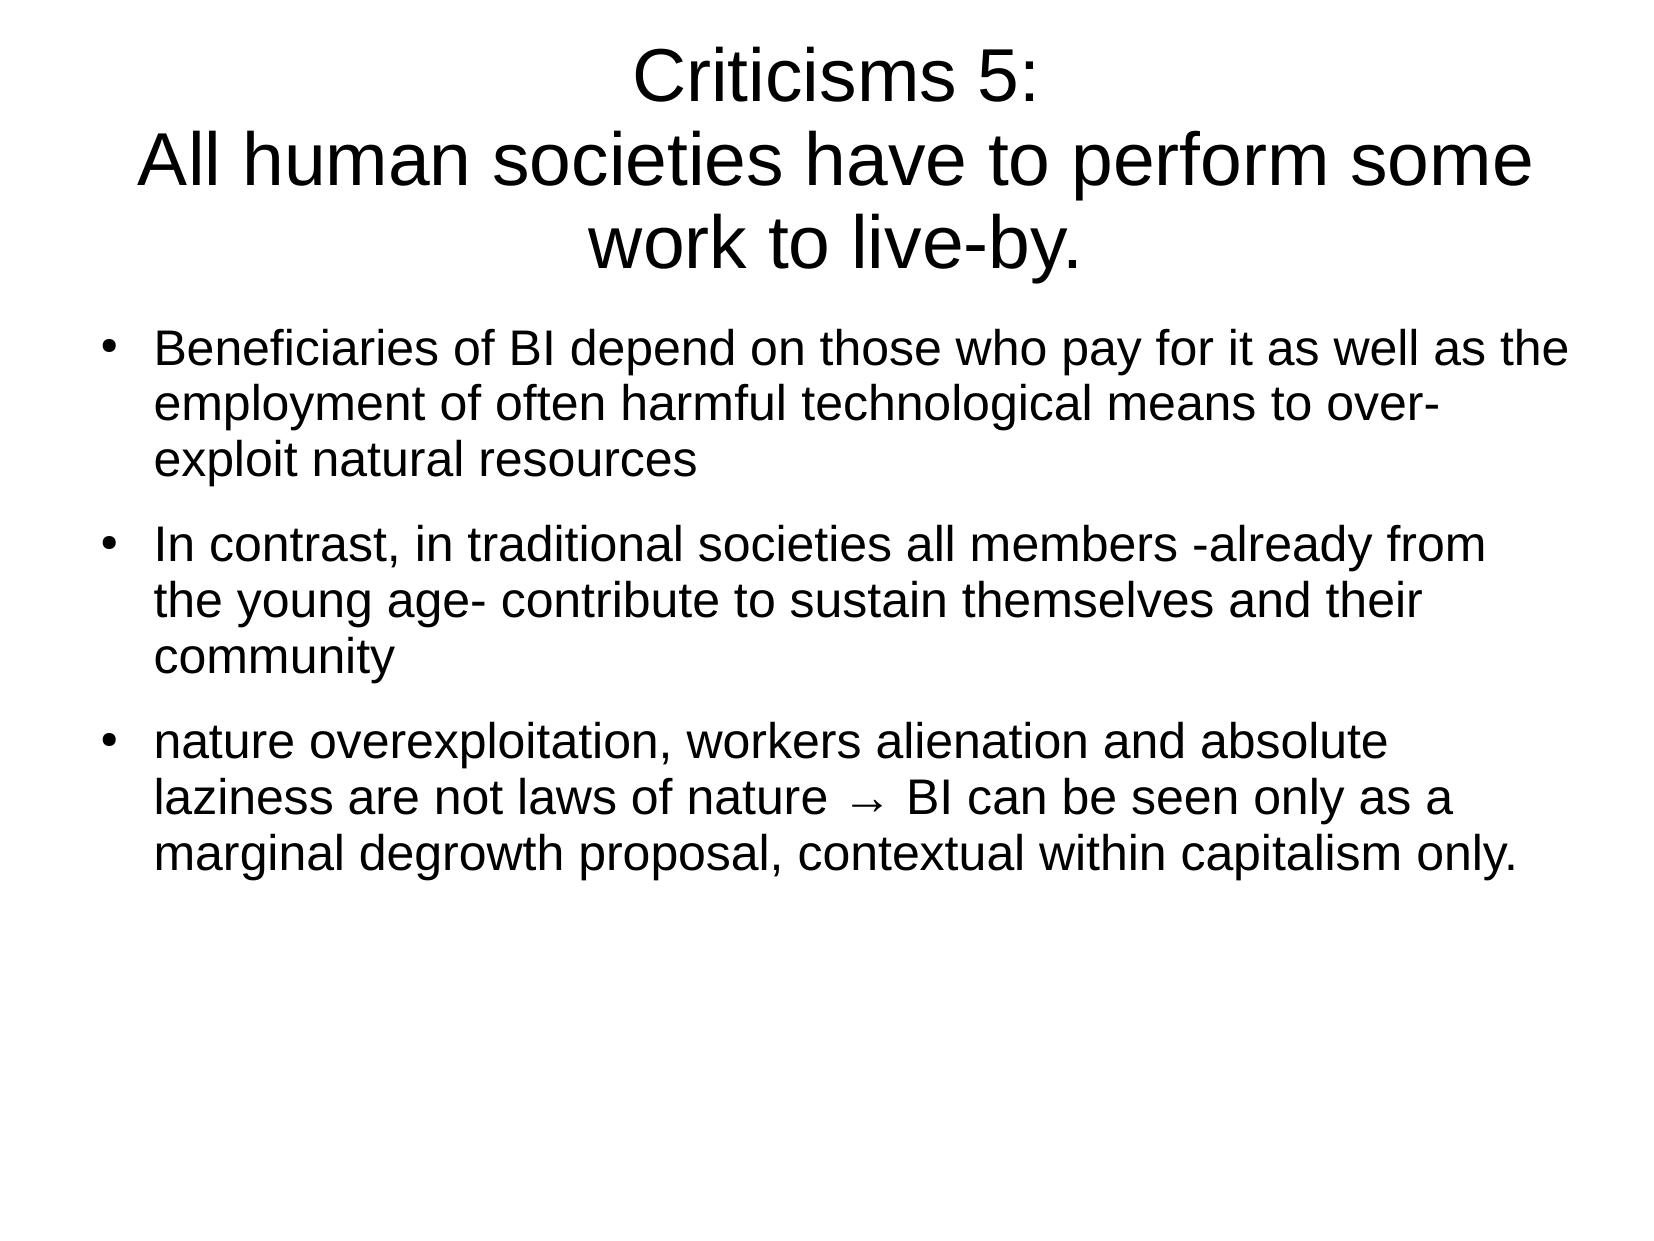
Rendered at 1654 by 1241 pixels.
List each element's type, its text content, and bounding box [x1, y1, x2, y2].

title Criticisms 5: All human societies have to perform some work to live-by. [82, 32, 1591, 285]
list Beneficiaries of BI depend on those who pay for it as well as the employment of often harmful technological means to over-exploit natural resources In contrast, in traditional societies all members -already from the young age- contribute to sustain themselves and their community nature overexploitation, workers alienation and absolute laziness are not laws of nature → BI can be seen only as a marginal degrowth proposal, contextual within capitalism only. [82, 319, 1571, 1141]
